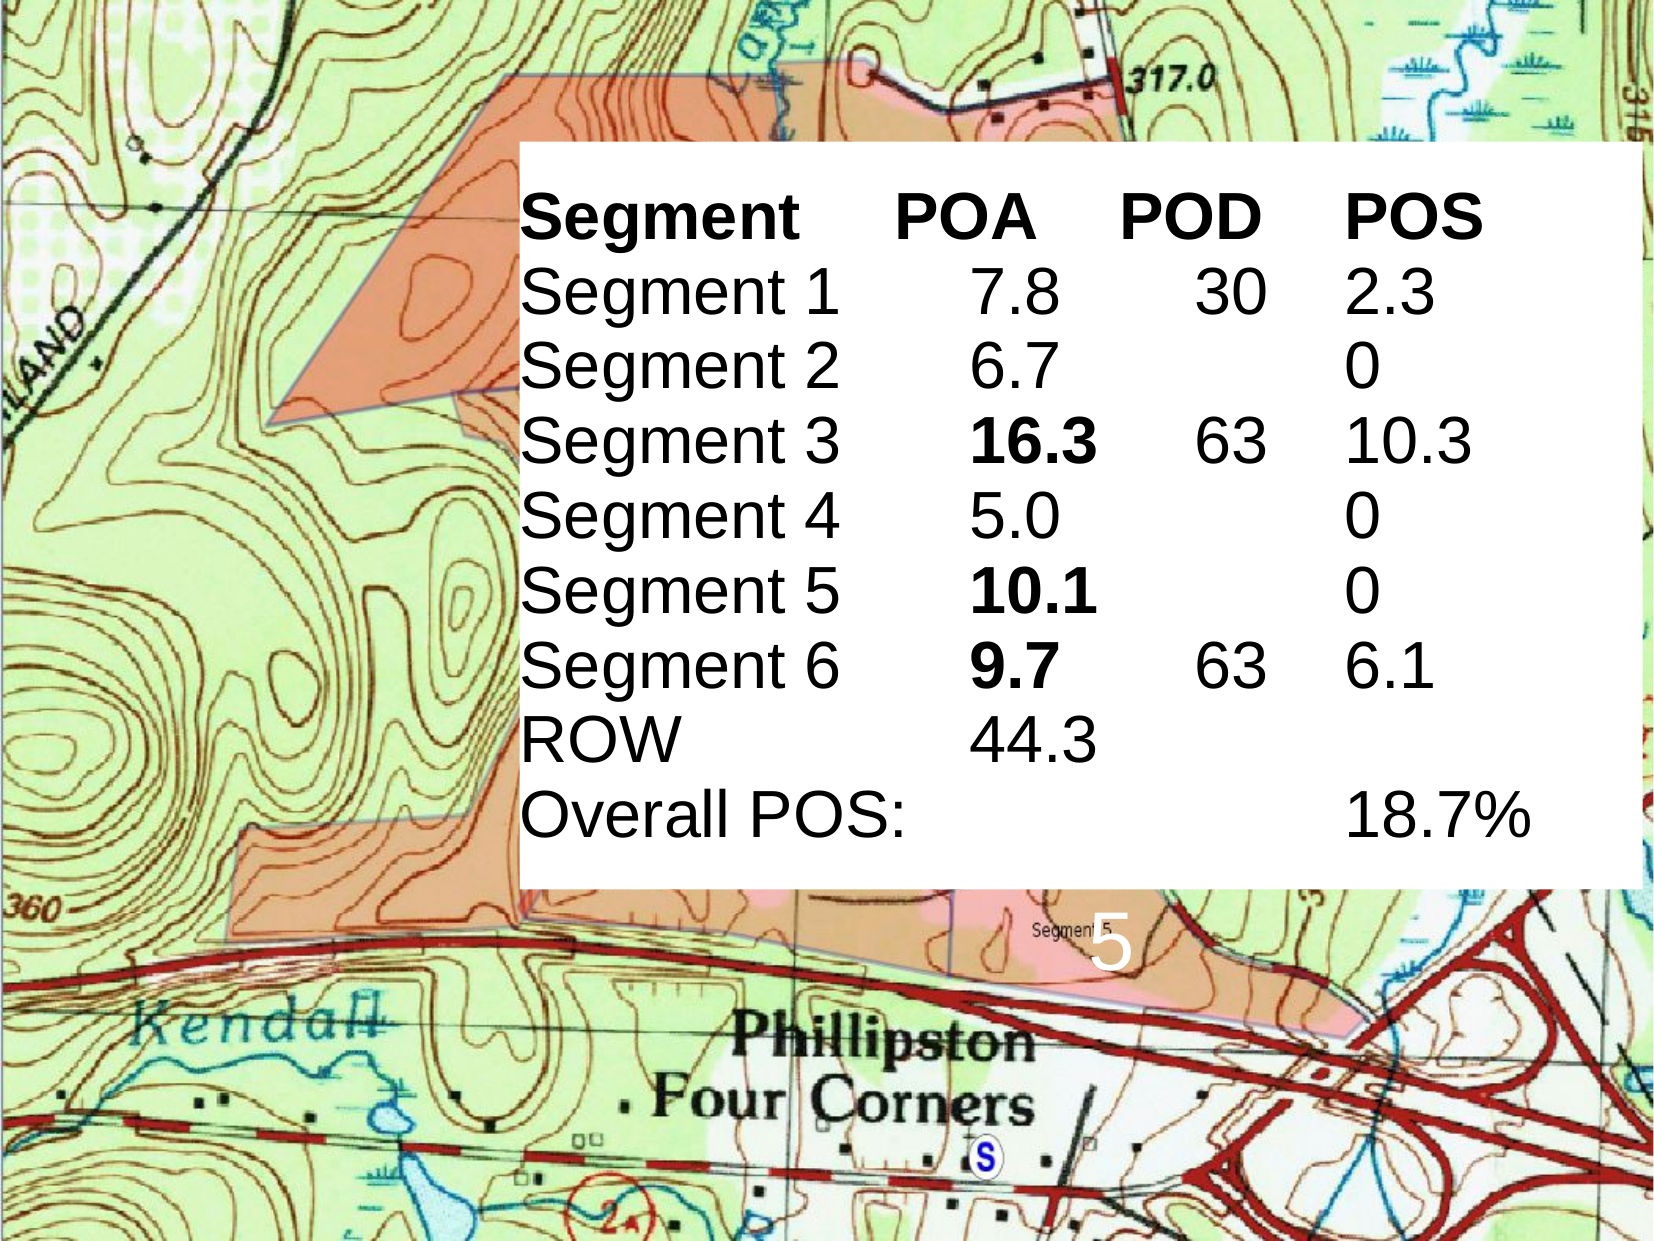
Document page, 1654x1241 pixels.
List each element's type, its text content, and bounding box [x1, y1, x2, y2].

picture [0, 0, 1654, 1241]
text_box Segment POA POD POS Segment 1 7.8 30 2.3 Segment 2 6.7 0 Segment 3 16.3 63 10.3 Segment 4 5.0 0 Segment 5 10.1 0 Segment 6 9.7 63 6.1 ROW 44.3 Overall POS: 18.7% [519, 141, 1643, 890]
text_box 5 [1074, 890, 1151, 996]
text_box 1 [810, 890, 887, 903]
